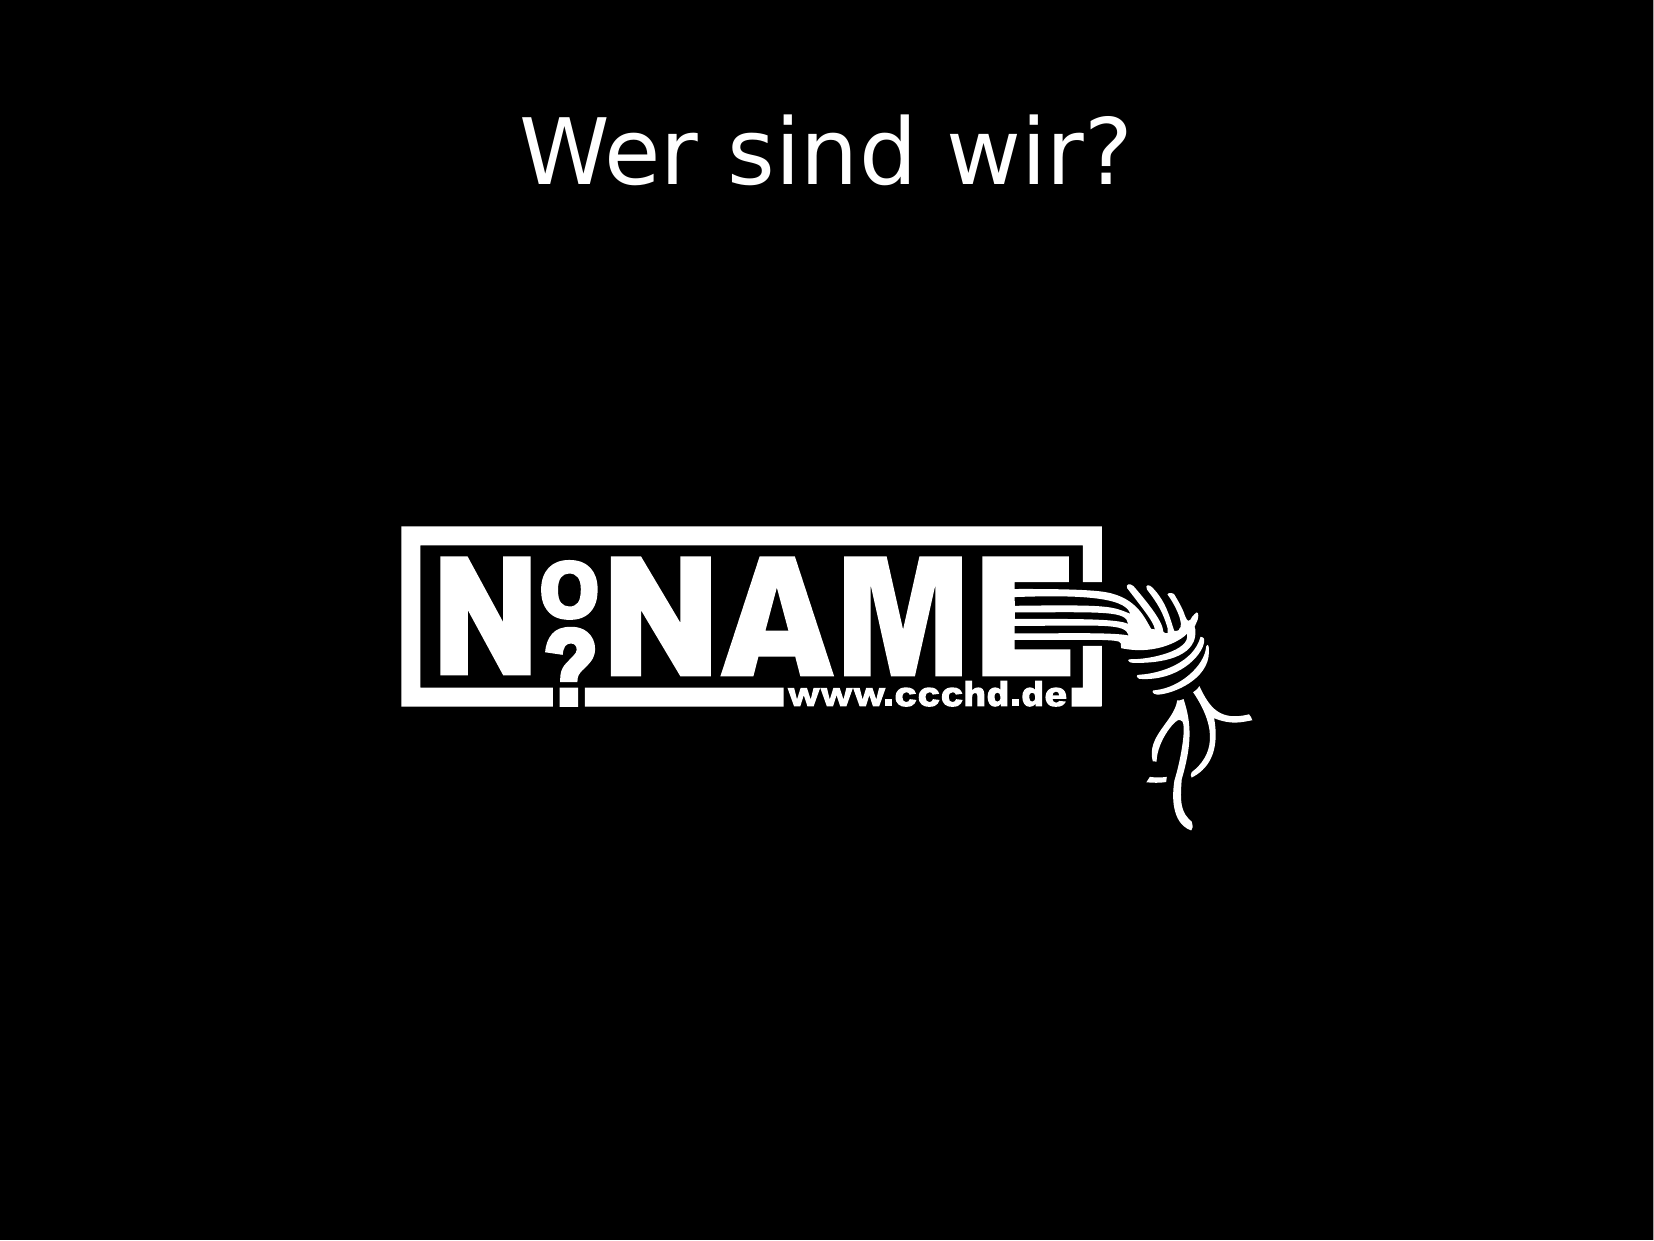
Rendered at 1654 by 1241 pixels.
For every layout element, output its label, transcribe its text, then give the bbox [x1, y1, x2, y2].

picture [400, 492, 1253, 831]
title Wer sind wir? [82, 49, 1571, 257]
